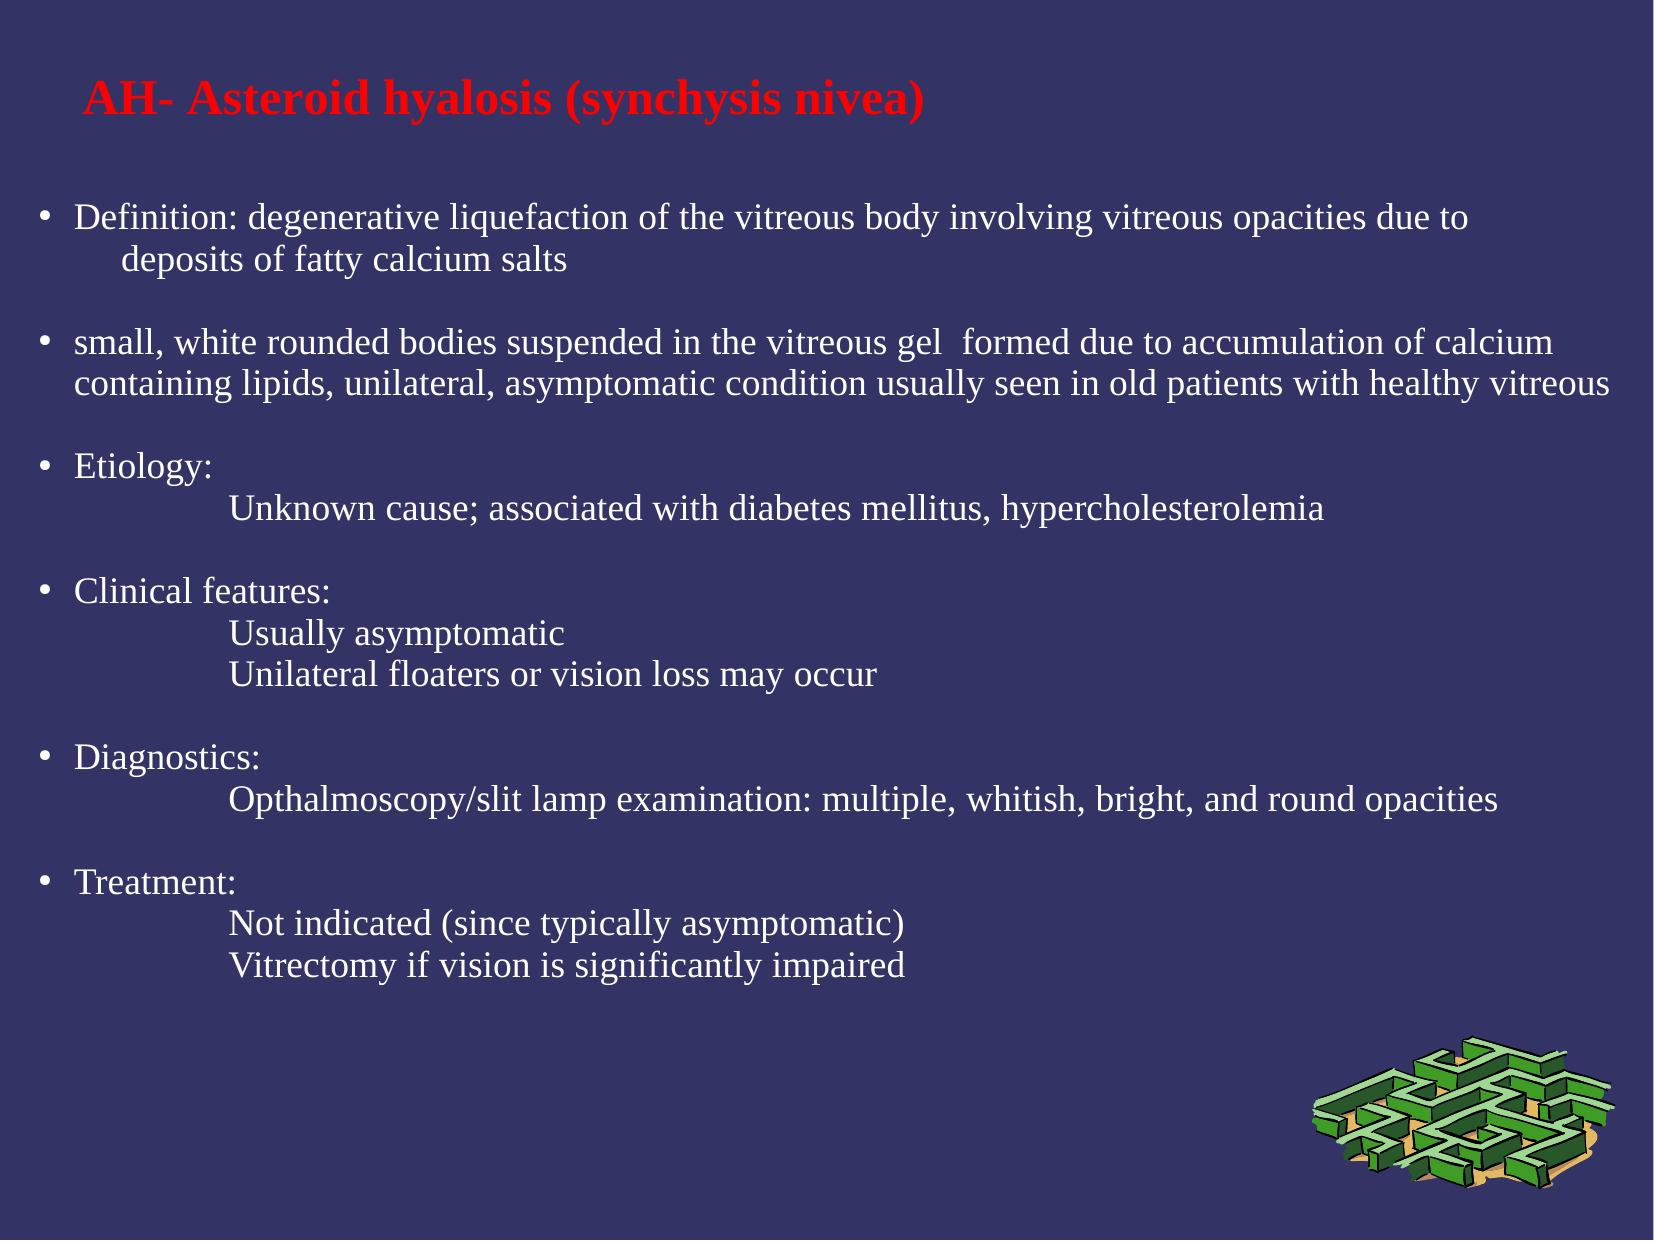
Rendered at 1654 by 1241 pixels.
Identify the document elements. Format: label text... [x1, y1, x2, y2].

text_box Definition: degenerative liquefaction of the vitreous body involving vitreous opacities due to deposits of fatty calcium salts small, white rounded bodies suspended in the vitreous gel formed due to accumulation of calcium containing lipids, unilateral, asymptomatic condition usually seen in old patients with healthy vitreous Etiology: Unknown cause; associated with diabetes mellitus, hypercholesterolemia Clinical features: Usually asymptomatic Unilateral floaters or vision loss may occur Diagnostics: Opthalmoscopy/slit lamp examination: multiple, whitish, bright, and round opacities Treatment: Not indicated (since typically asymptomatic) Vitrectomy if vision is significantly impaired [23, 188, 1654, 1012]
title AH- Asteroid hyalosis (synchysis nivea) [82, 0, 1571, 188]
